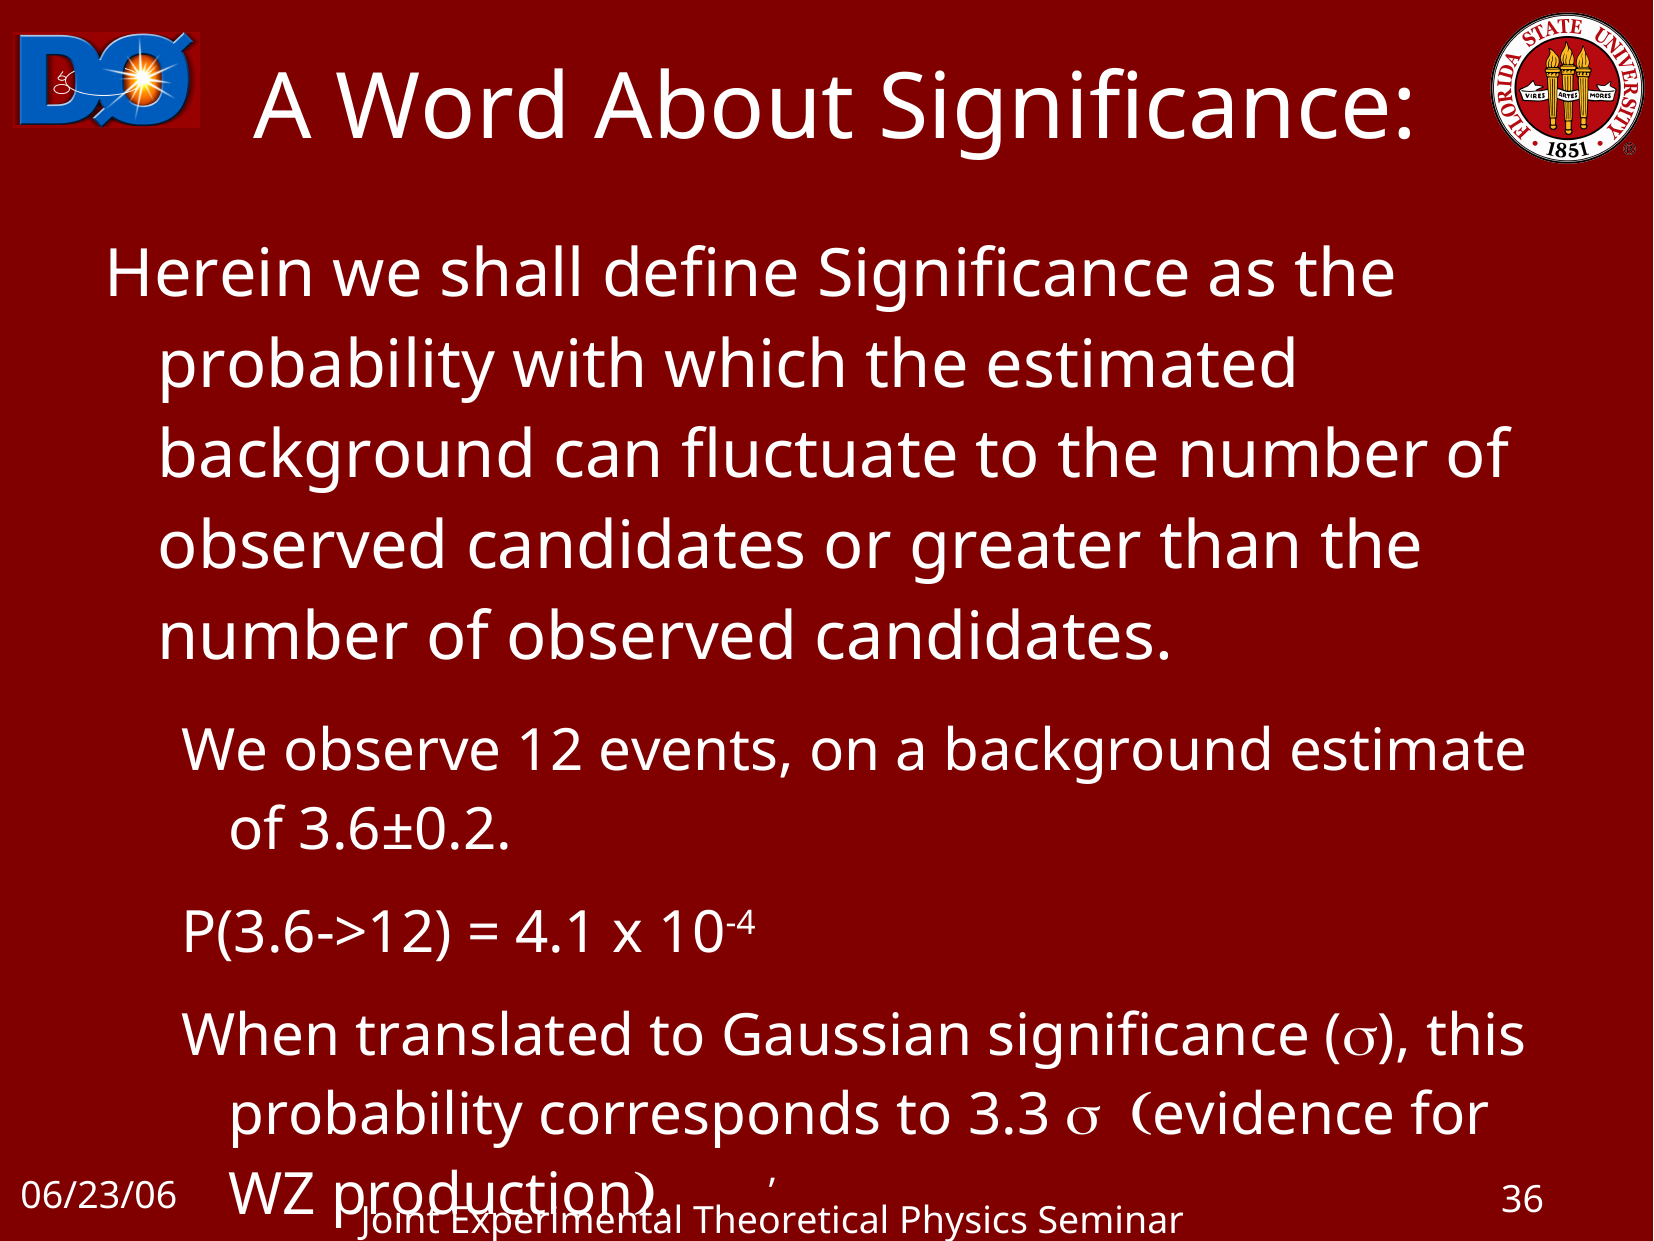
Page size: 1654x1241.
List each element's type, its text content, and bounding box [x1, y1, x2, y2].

picture [1489, 11, 1646, 165]
title A Word About Significance: [196, 0, 1475, 208]
picture [13, 32, 196, 128]
list Herein we shall define Significance as the probability with which the estimated background can fluctuate to the number of observed candidates or greater than the number of observed candidates. We observe 12 events, on a background estimate of 3.6±0.2. P(3.6->12) = 4.1 x 10-4 When translated to Gaussian significance (s), this probability corresponds to 3.3 s (evidence for WZ production). [86, 225, 1575, 1116]
